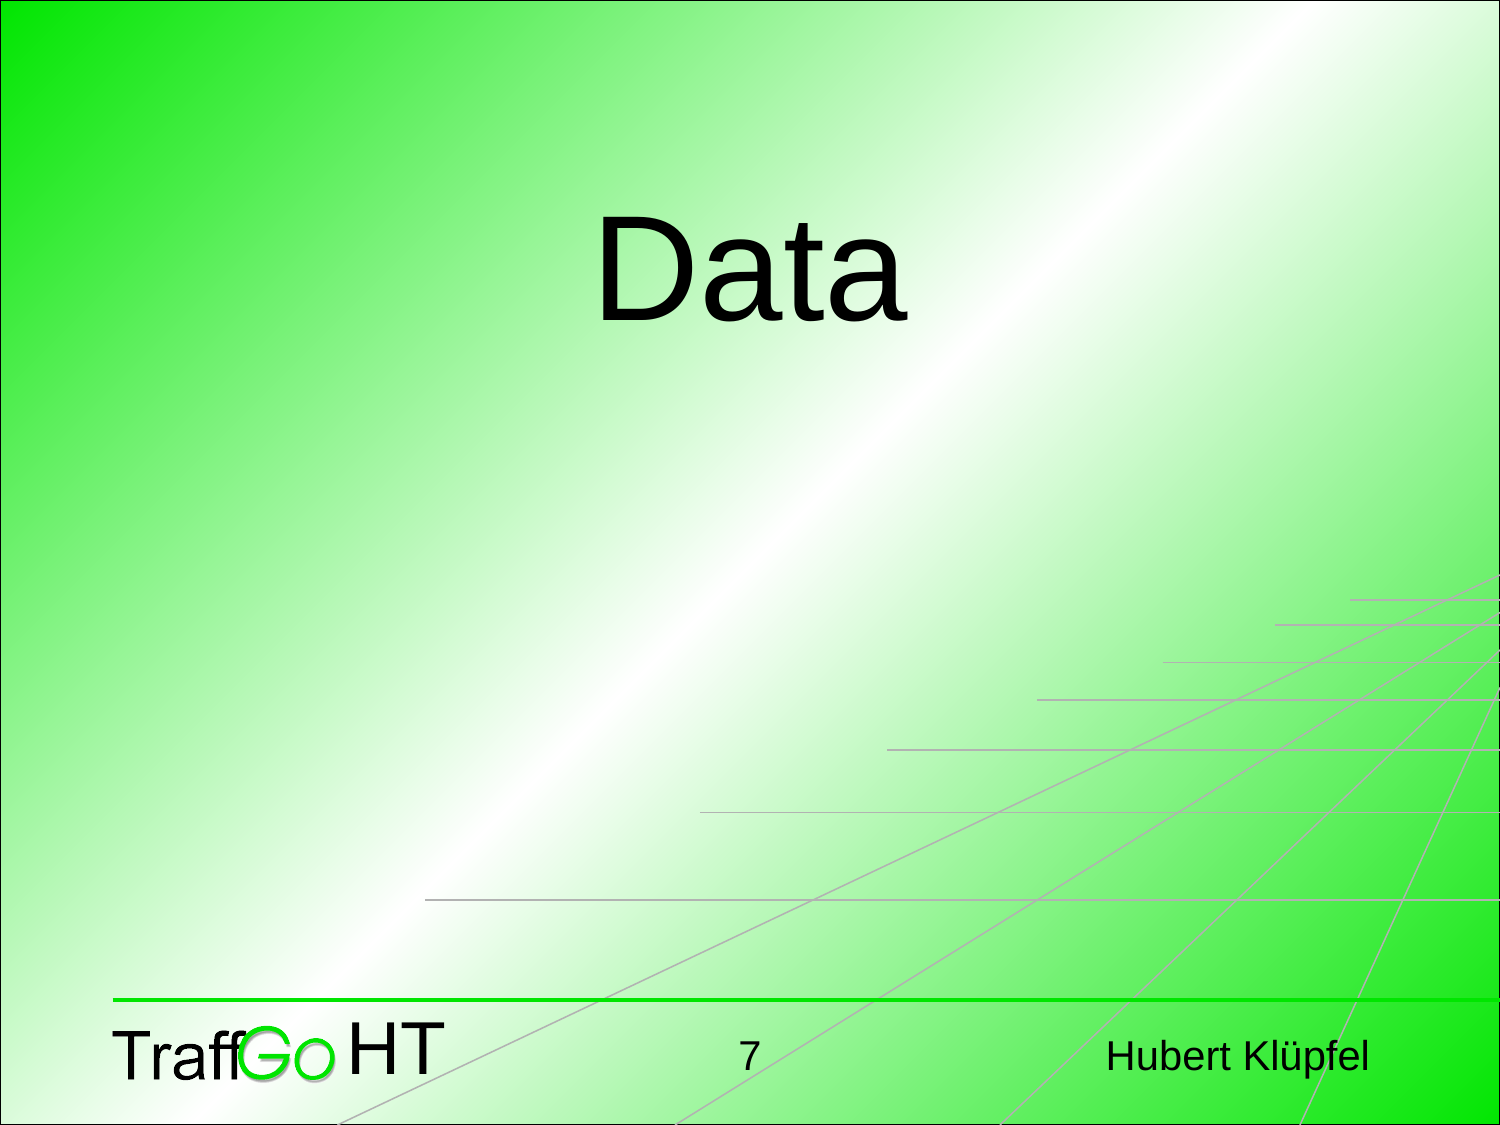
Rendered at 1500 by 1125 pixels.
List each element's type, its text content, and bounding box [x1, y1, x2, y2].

picture [112, 1024, 338, 1085]
title Data [112, 99, 1388, 438]
